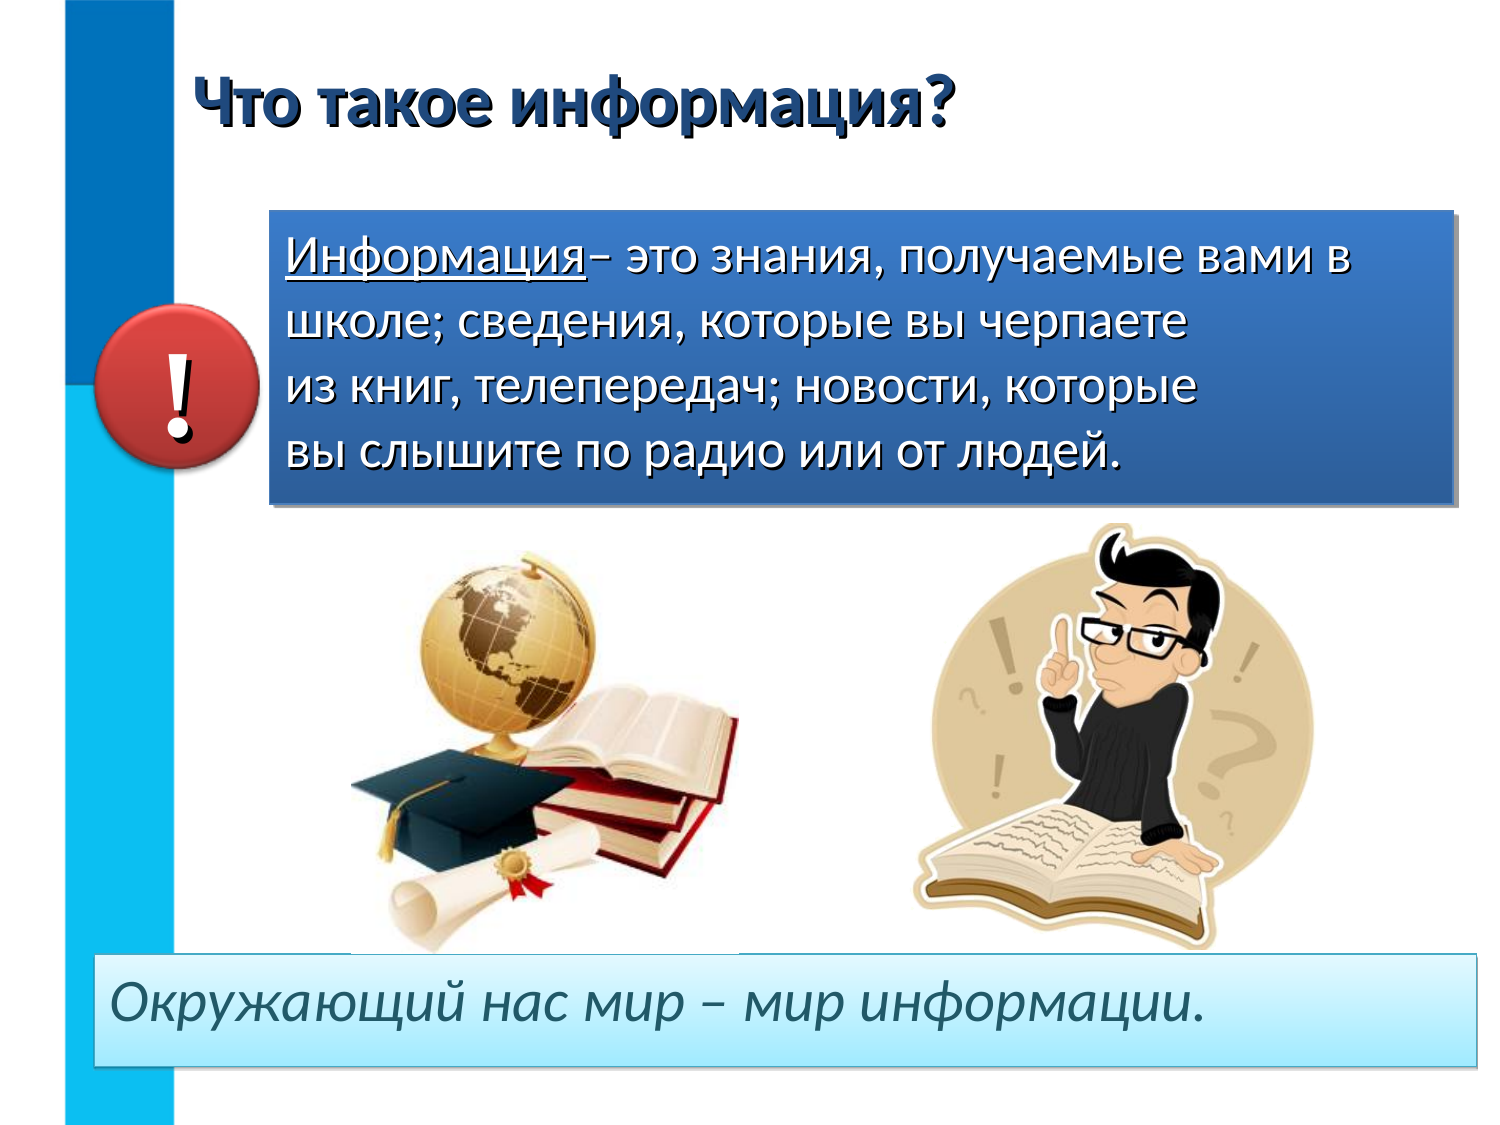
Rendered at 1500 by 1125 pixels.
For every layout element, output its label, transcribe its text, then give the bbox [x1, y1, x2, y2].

text_box ! [119, 328, 236, 445]
text_box Окружающий нас мир – мир информации. [94, 953, 1477, 1067]
title Что такое информация? [177, 1, 1500, 189]
list Информация– это знания, получаемые вами в школе; сведения, которые вы черпаете из книг, телепередач; новости, которые вы слышите по радио или от людей. [269, 210, 1454, 504]
picture [0, 0, 1500, 1125]
